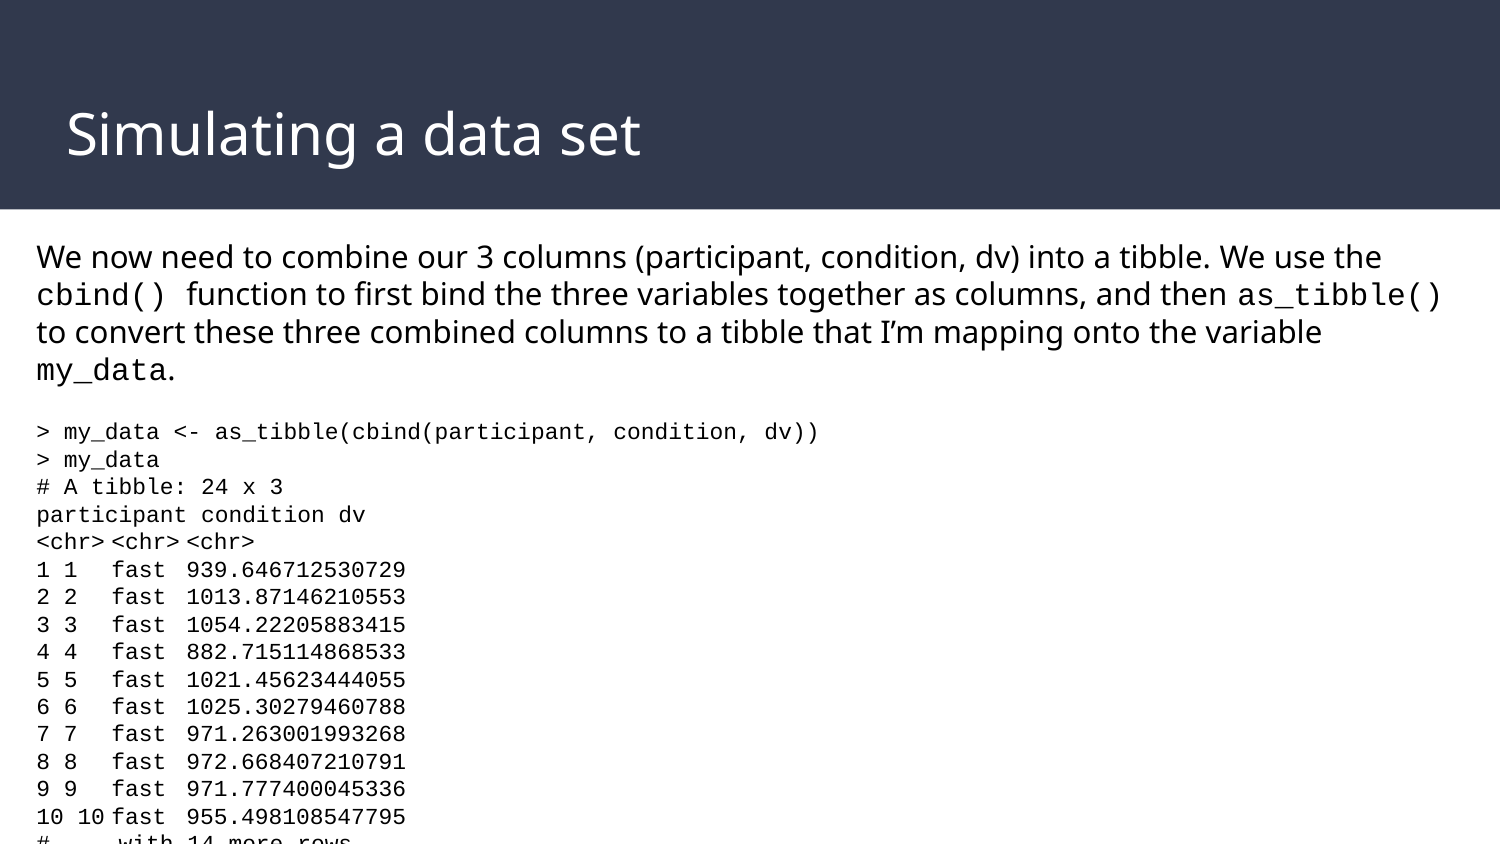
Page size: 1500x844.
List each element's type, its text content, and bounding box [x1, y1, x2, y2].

title Simulating a data set [51, 82, 1449, 185]
text_box We now need to combine our 3 columns (participant, condition, dv) into a tibble. We use the cbind() function to first bind the three variables together as columns, and then as_tibble() to convert these three combined columns to a tibble that I’m mapping onto the variable my_data. > my_data <- as_tibble(cbind(participant, condition, dv)) > my_data # A tibble: 24 x 3 participant condition dv <chr> <chr> <chr> 1 1 fast 939.646712530729 2 2 fast 1013.87146210553 3 3 fast 1054.22205883415 4 4 fast 882.715114868533 5 5 fast 1021.45623444055 6 6 fast 1025.30279460788 7 7 fast 971.263001993268 8 8 fast 972.668407210791 9 9 fast 971.777400045336 10 10 fast 955.498108547795 # ... with 14 more rows [21, 222, 1486, 827]
